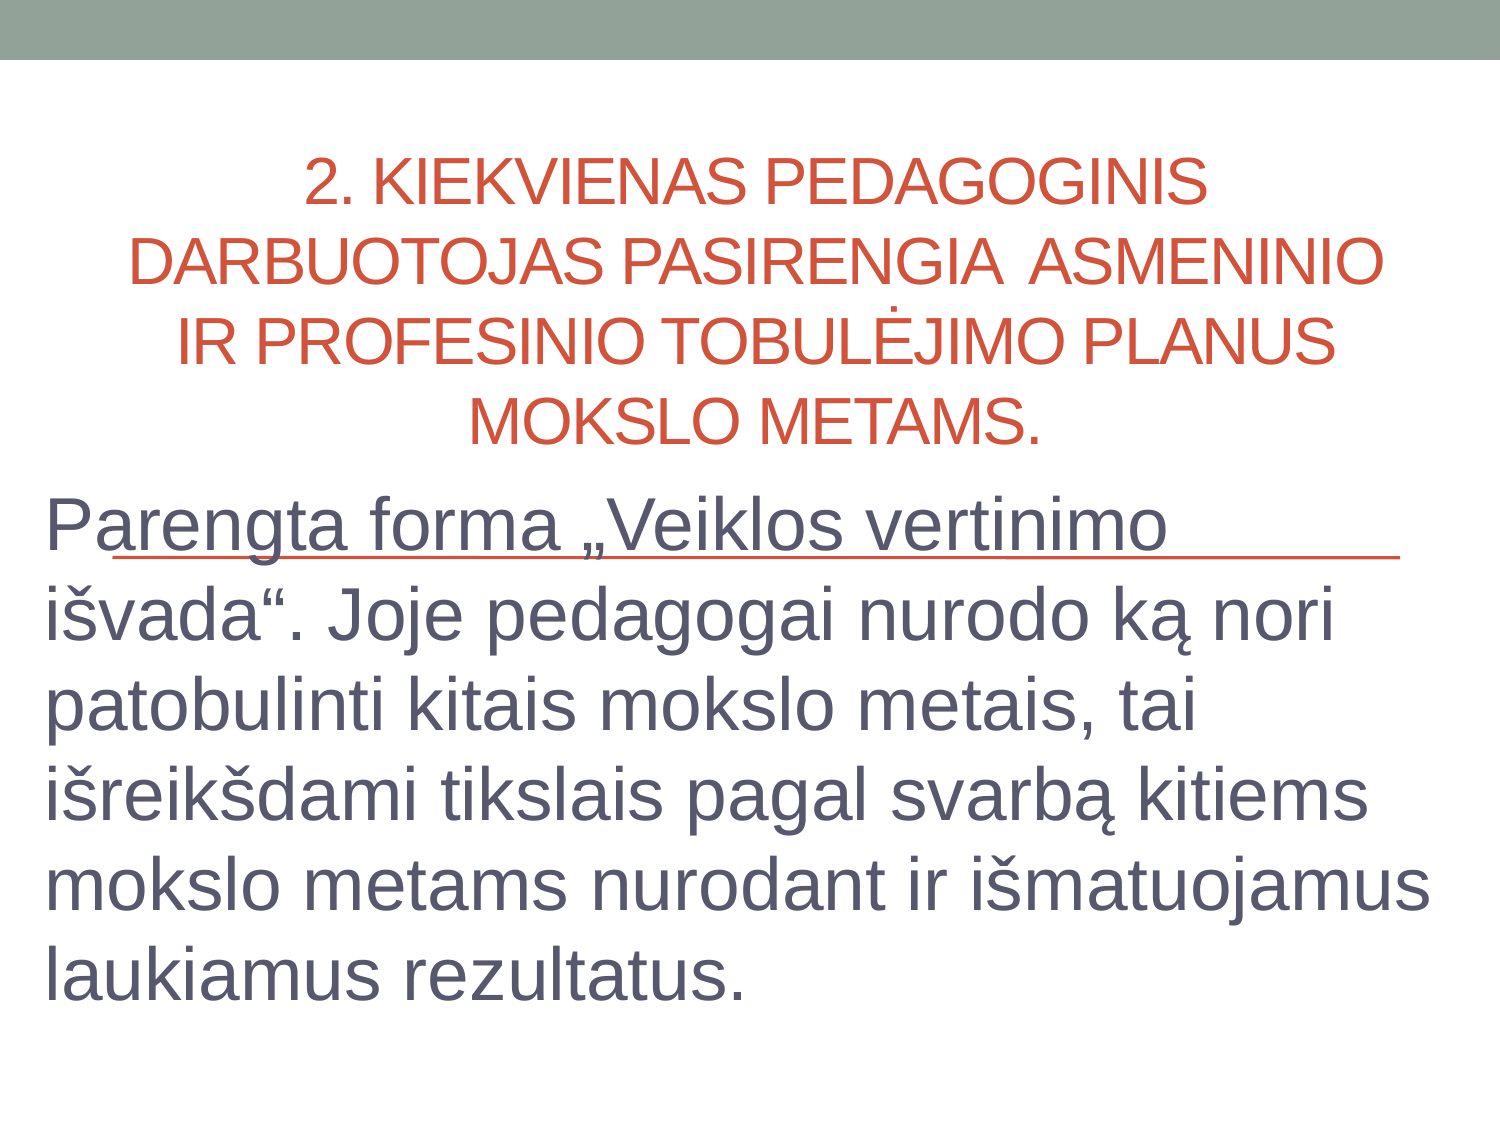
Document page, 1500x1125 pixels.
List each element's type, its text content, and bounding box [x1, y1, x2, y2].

subtitle Parengta forma „Veiklos vertinimo išvada“. Joje pedagogai nurodo ką nori patobulinti kitais mokslo metais, tai išreikšdami tikslais pagal svarbą kitiems mokslo metams nurodant ir išmatuojamus laukiamus rezultatus. [29, 468, 1459, 1095]
title 2. Kiekvienas pedagoginis darbuotojas pasirengia asmeninio ir profesinio tobulėjimo planus mokslo metams. [112, 125, 1400, 466]
